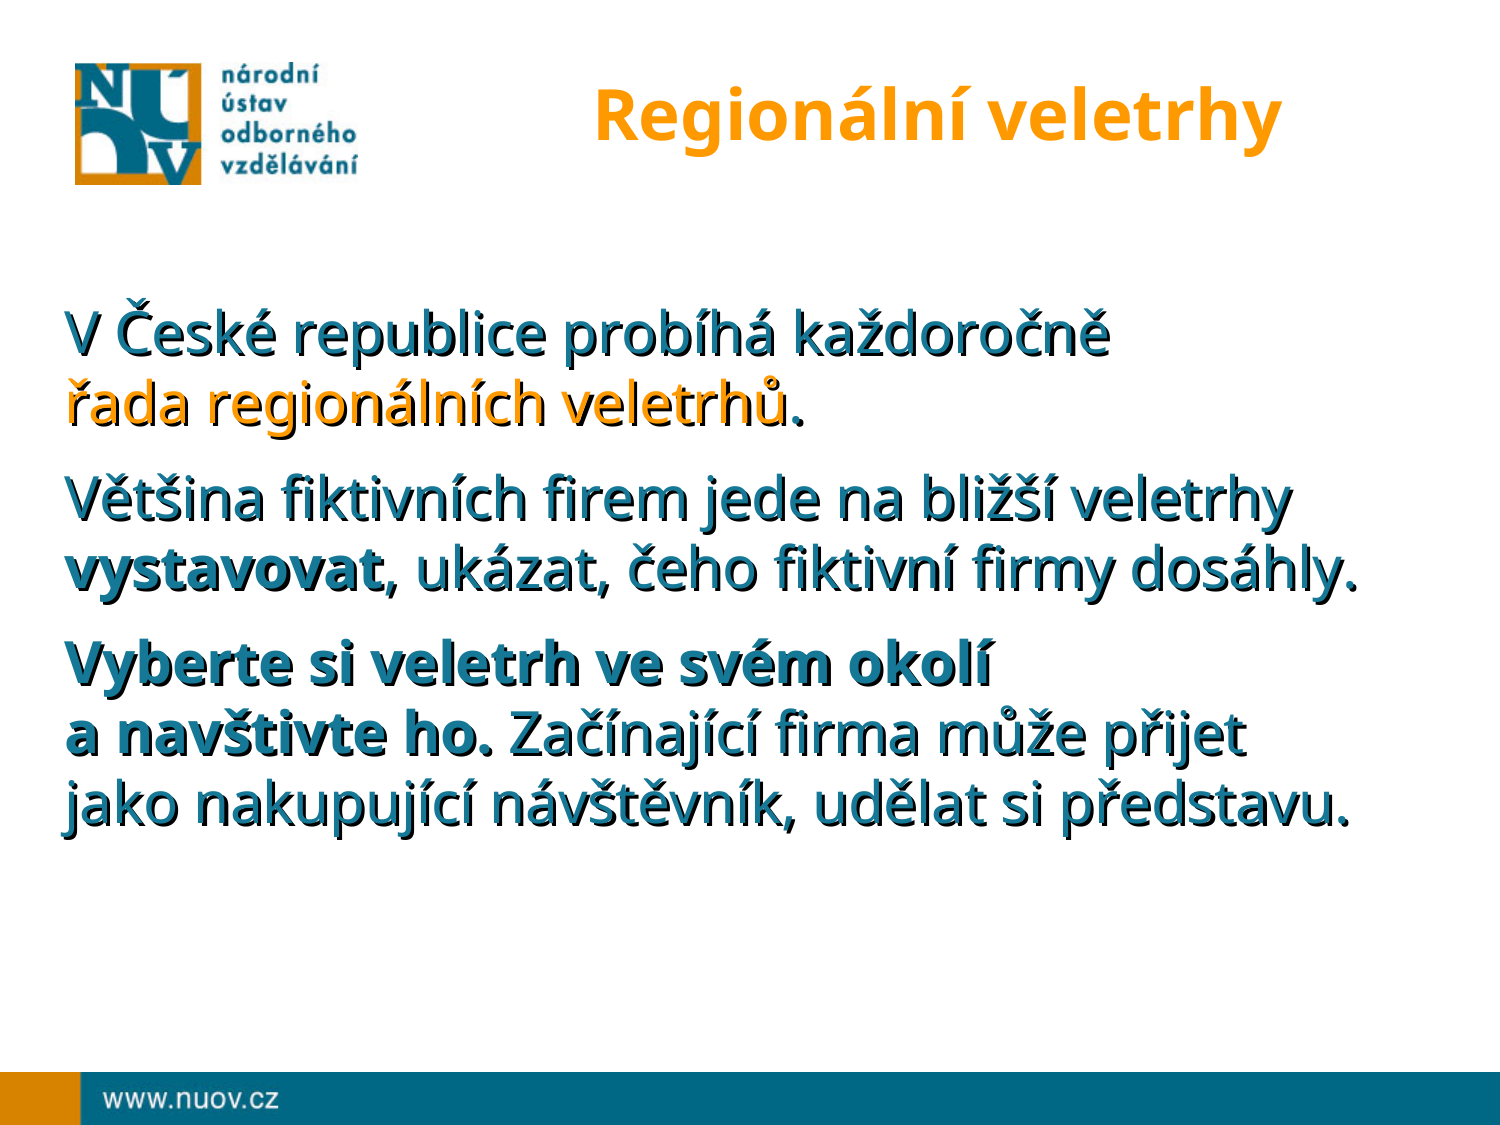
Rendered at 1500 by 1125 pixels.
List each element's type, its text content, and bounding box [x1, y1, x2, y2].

text_box [75, 62, 358, 185]
text_box [0, 1072, 1500, 1125]
text_box V České republice probíhá každoročně řada regionálních veletrhů. Většina fiktivních firem jede na bližší veletrhy vystavovat, ukázat, čeho fiktivní firmy dosáhly. Vyberte si veletrh ve svém okolí a navštivte ho. Začínající firma může přijet jako nakupující návštěvník, udělat si představu. [49, 287, 1500, 843]
title Regionální veletrhy [387, 37, 1488, 188]
